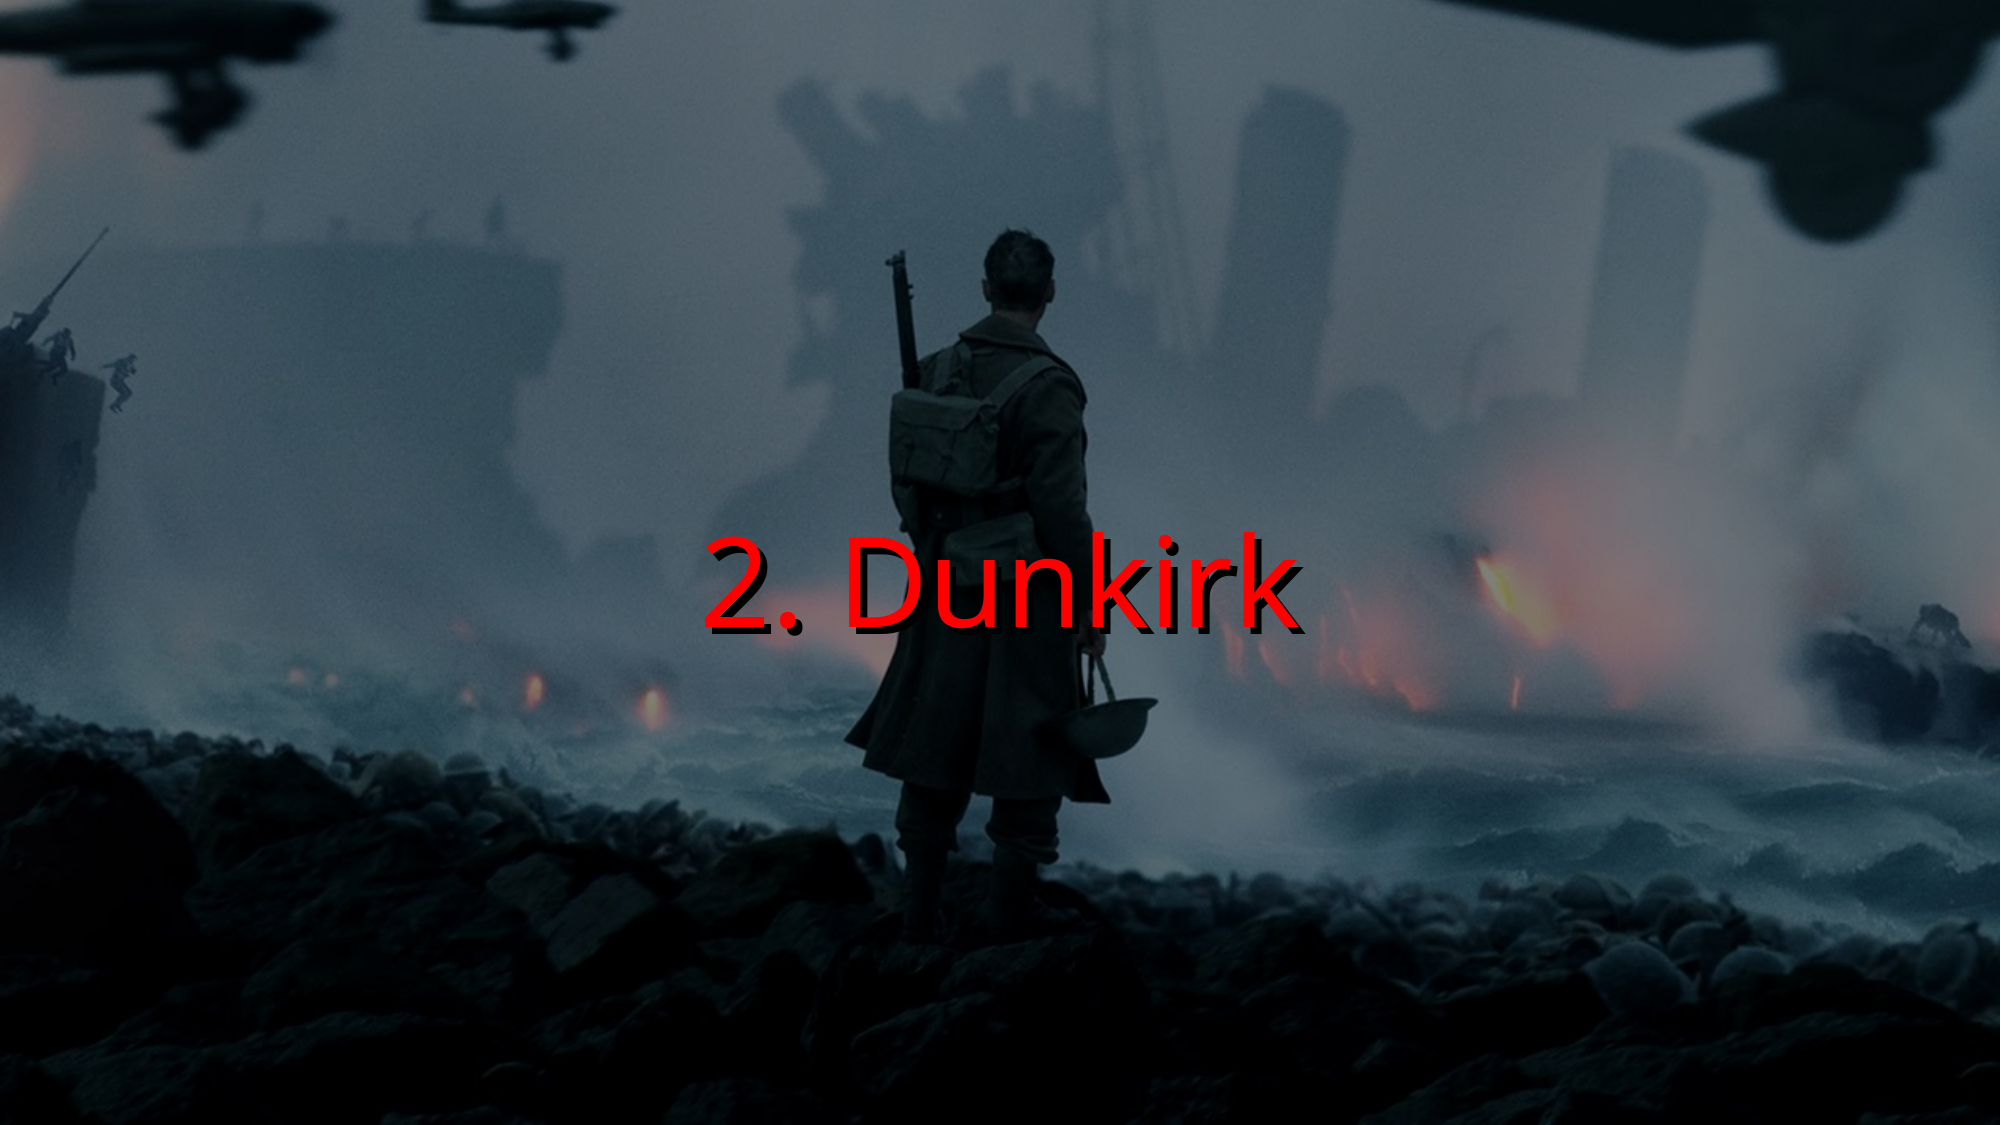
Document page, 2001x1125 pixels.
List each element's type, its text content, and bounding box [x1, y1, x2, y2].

title 2. Dunkirk [249, 186, 1750, 663]
picture [0, 0, 2000, 1125]
